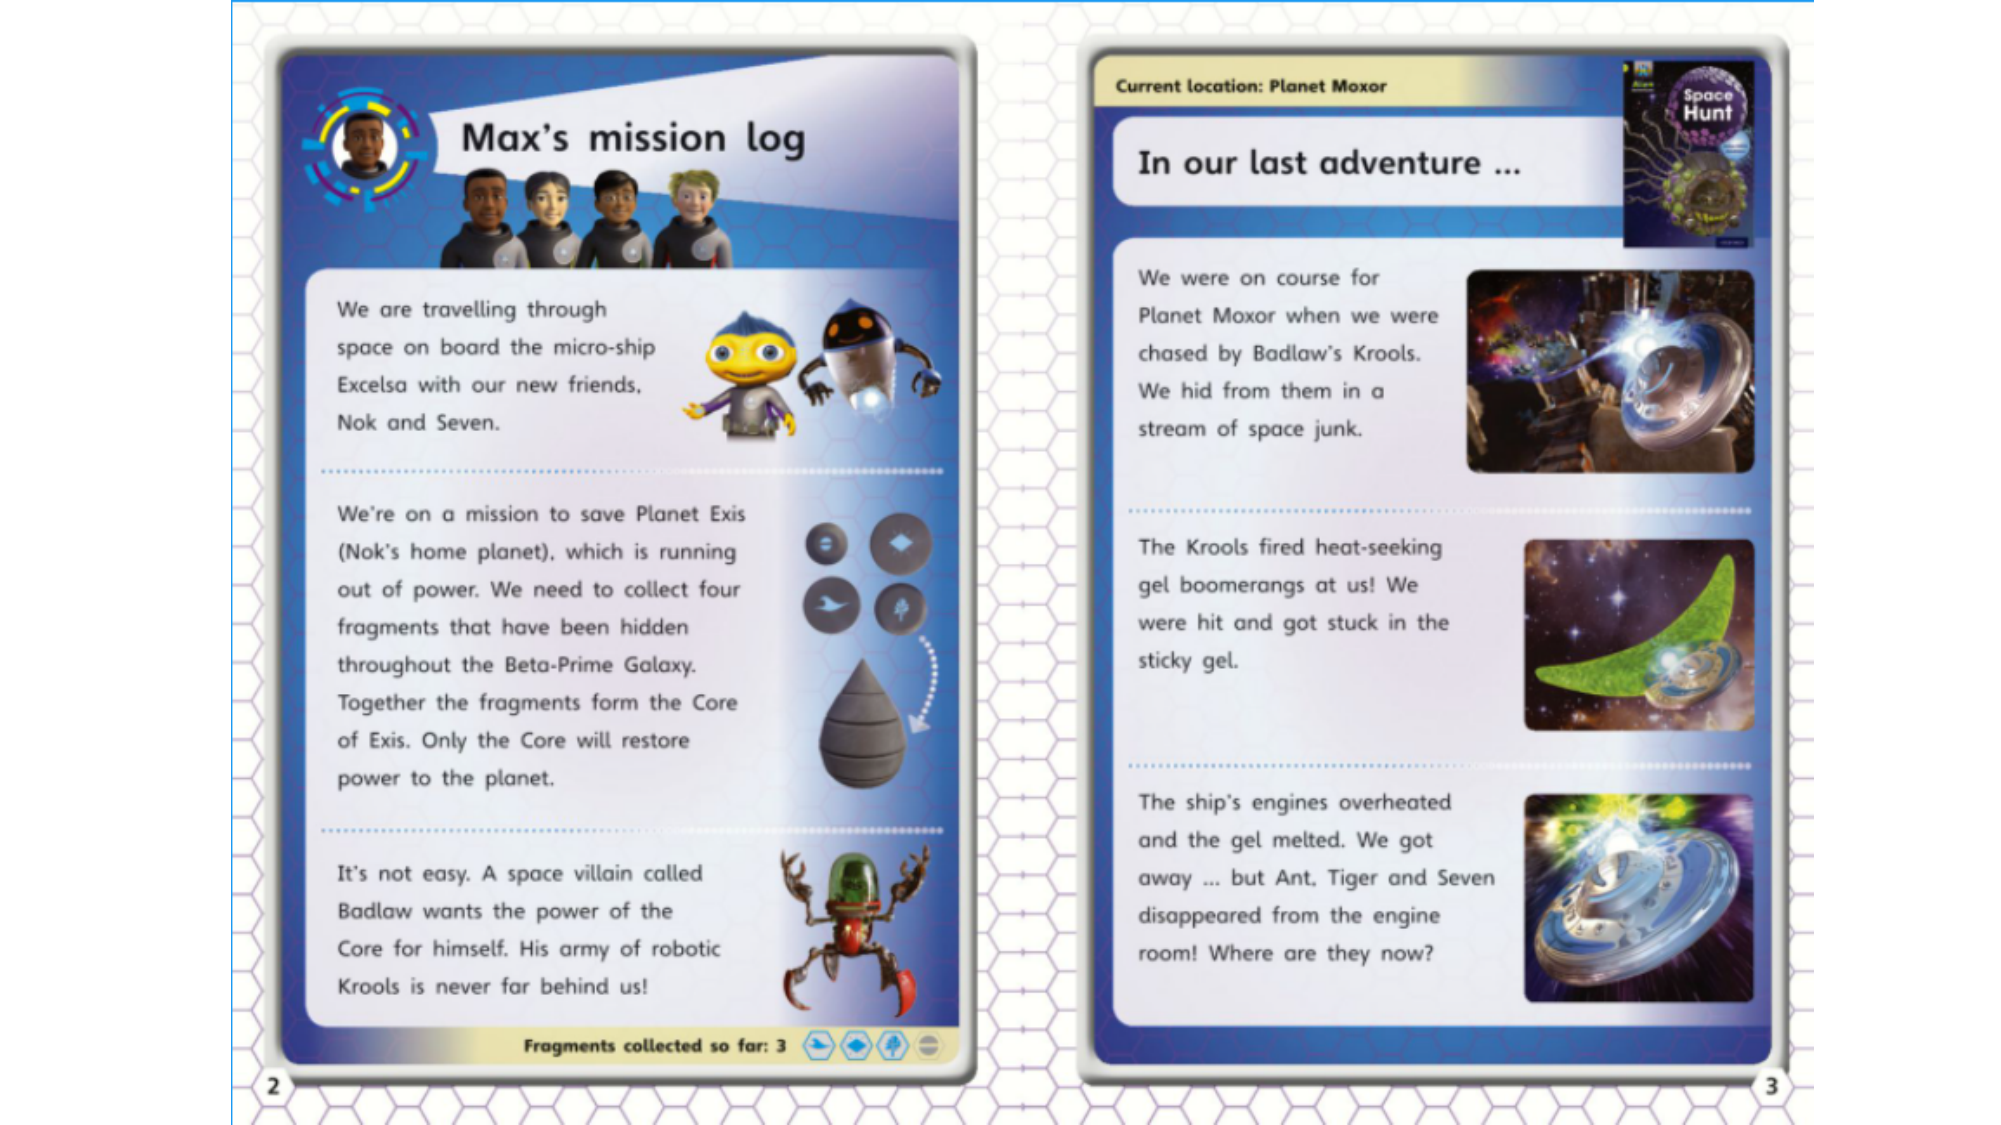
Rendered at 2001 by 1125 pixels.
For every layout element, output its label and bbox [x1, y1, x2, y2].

picture [231, 0, 1814, 1125]
